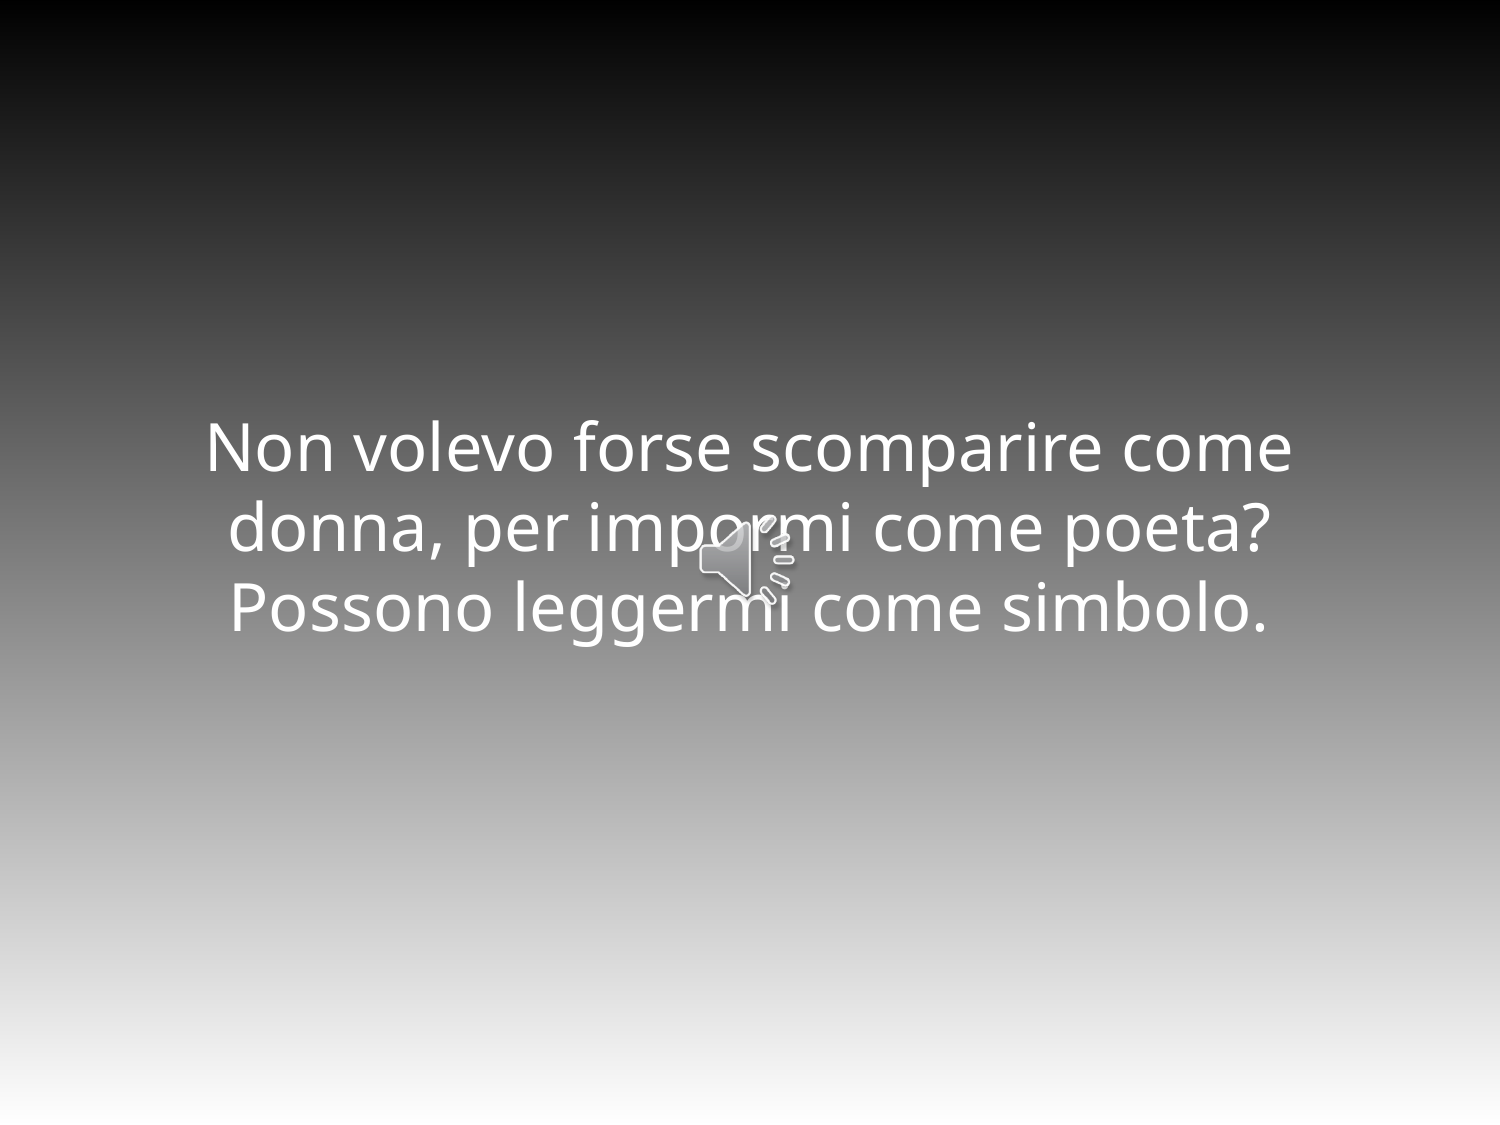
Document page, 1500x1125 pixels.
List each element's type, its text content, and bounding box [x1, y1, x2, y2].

list Non volevo forse scomparire come donna, per impormi come poeta? Possono leggermi come simbolo. [75, 397, 1425, 1094]
picture [699, 512, 800, 613]
